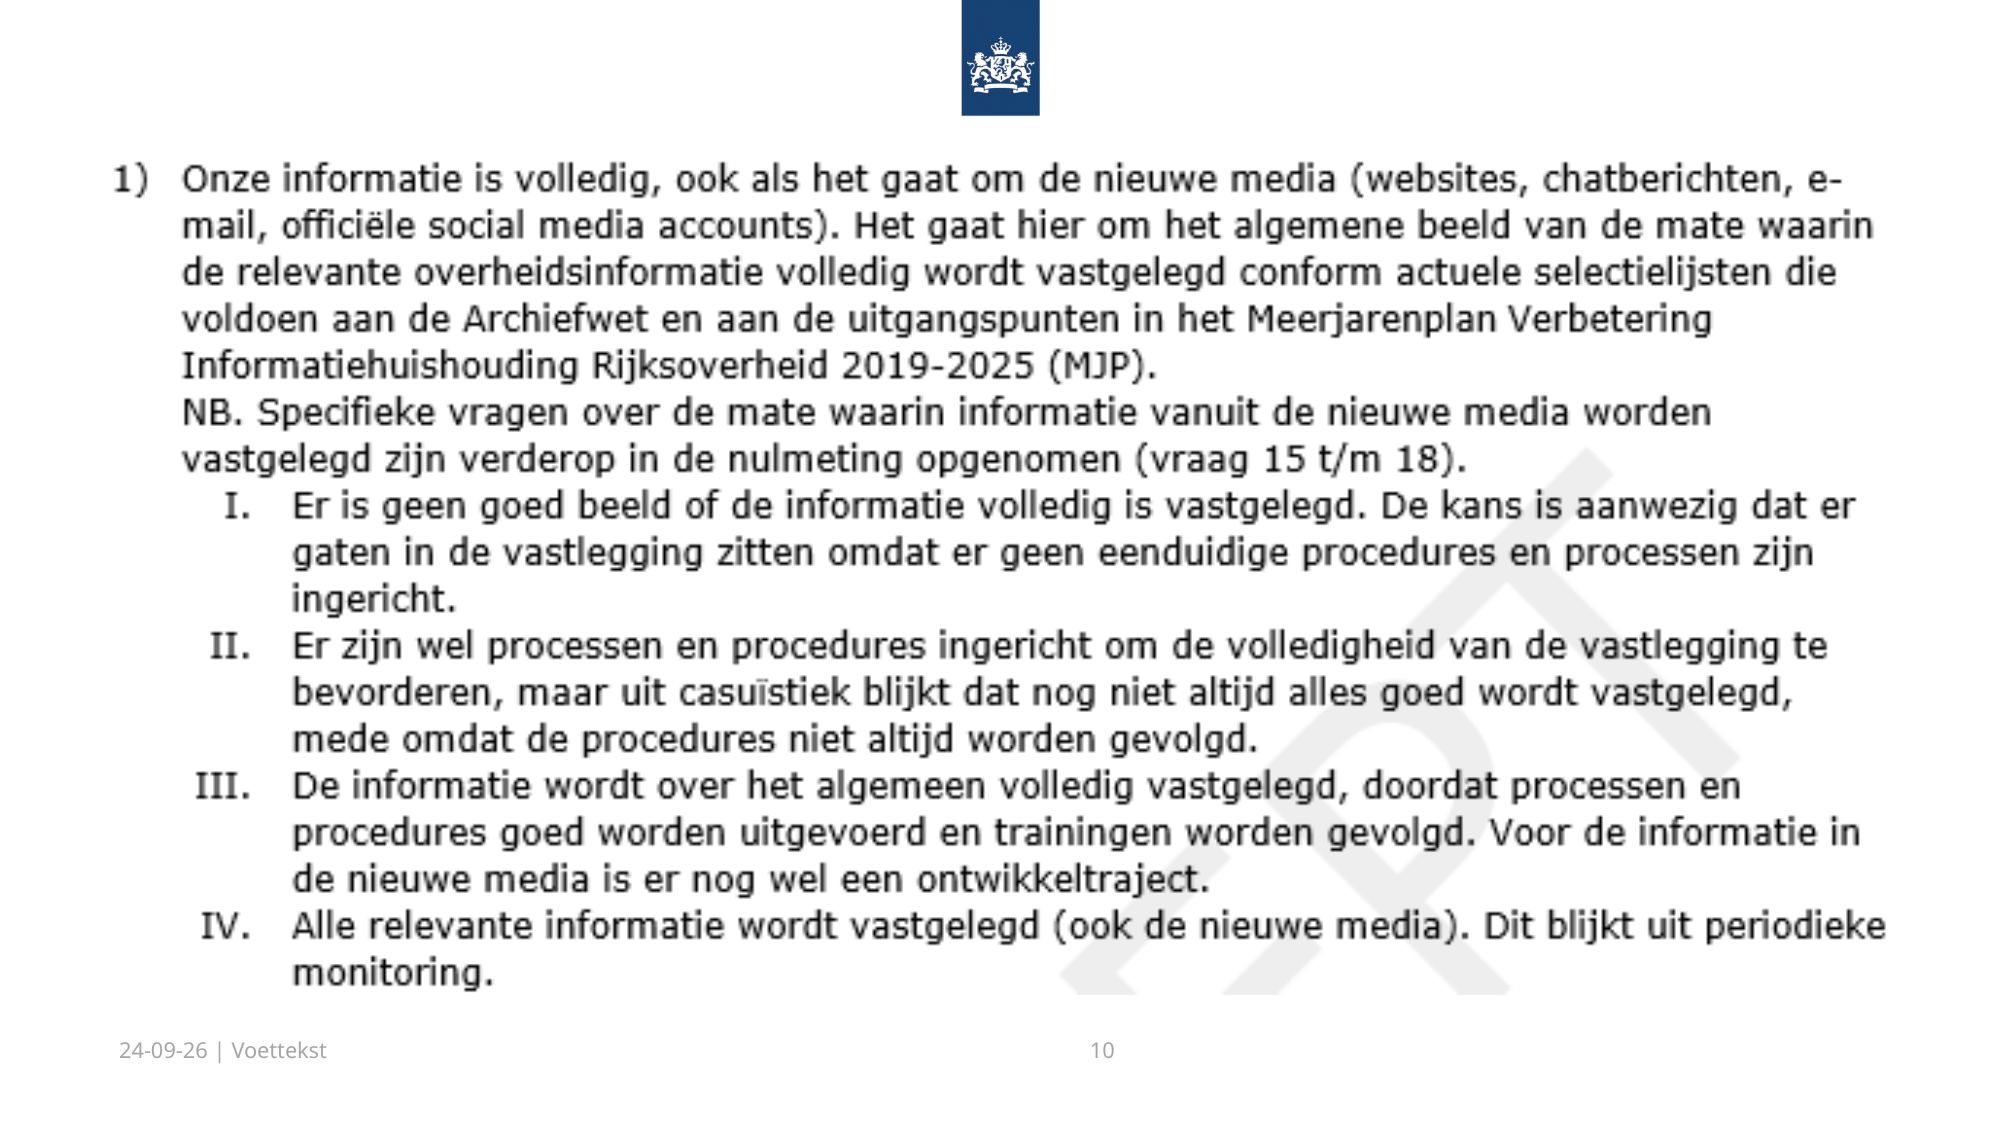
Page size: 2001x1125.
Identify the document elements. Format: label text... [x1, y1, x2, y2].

text_box 10 [1074, 1020, 1897, 1074]
picture [104, 140, 1918, 995]
text_box 26 april 2021 | Voettekst [104, 1020, 925, 1074]
